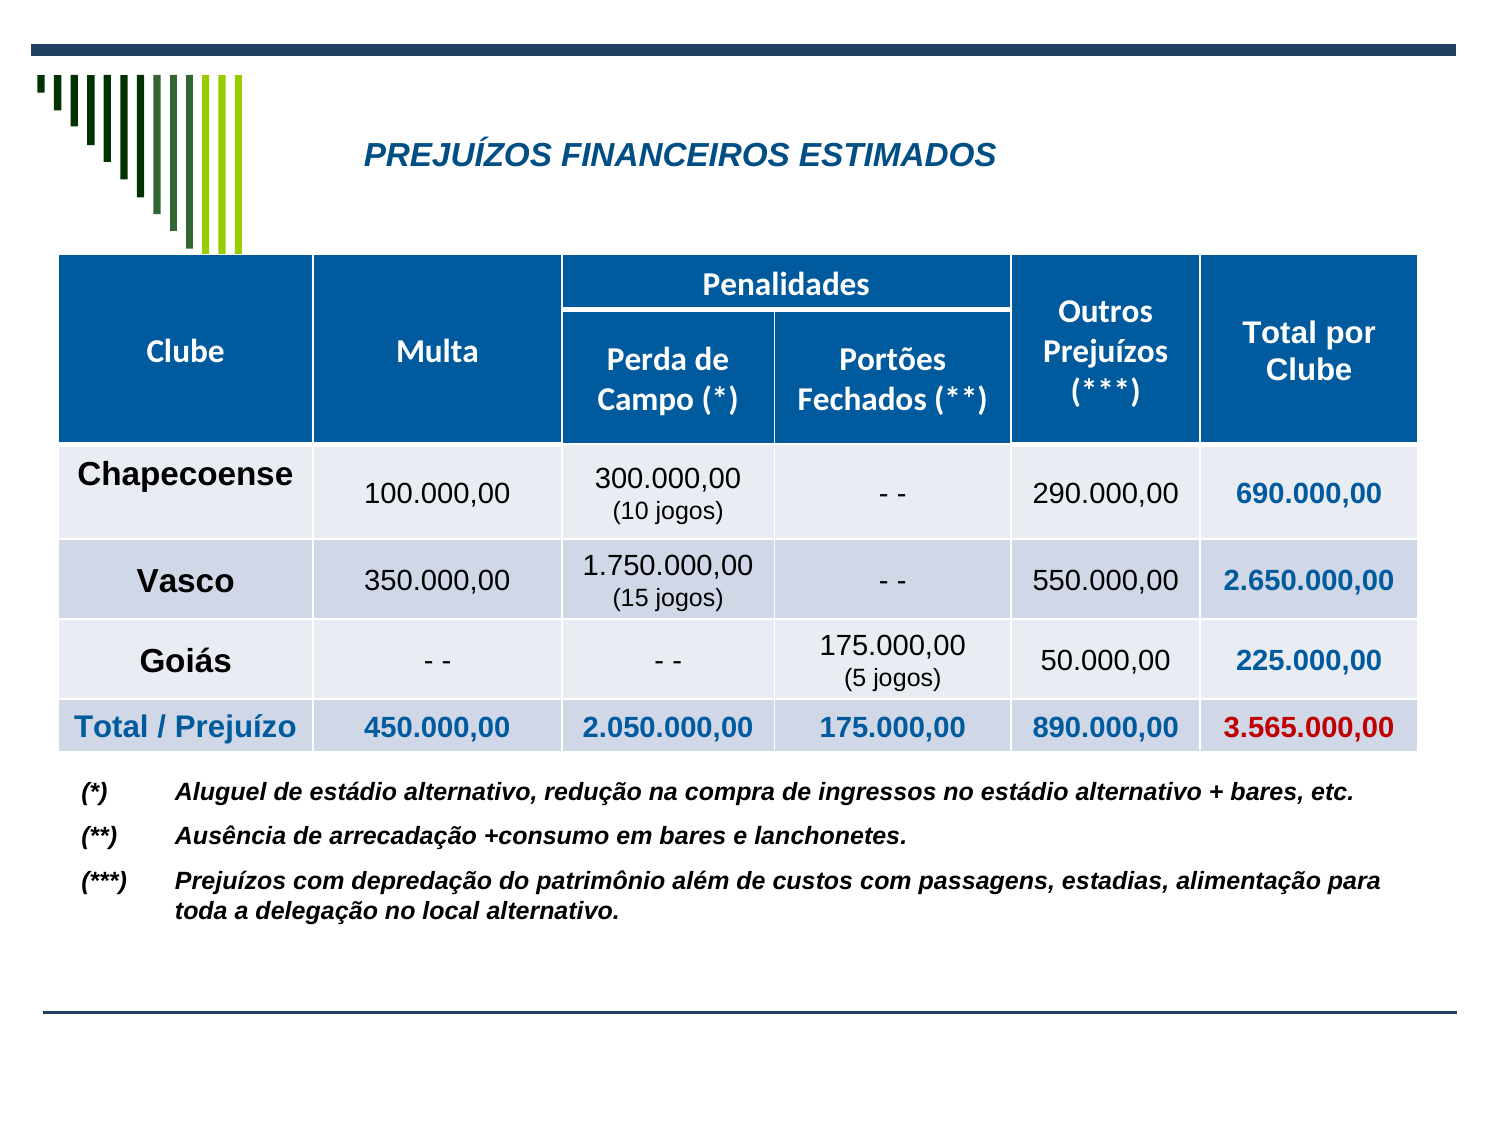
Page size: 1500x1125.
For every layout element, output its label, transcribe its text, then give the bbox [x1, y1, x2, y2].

table_cell 2.050.000,00 [563, 700, 774, 751]
table_cell Chapecoense [59, 447, 312, 538]
table_cell 690.000,00 [1201, 447, 1417, 538]
table_cell 3.565.000,00 [1201, 700, 1417, 751]
table_cell - - [563, 620, 774, 698]
table_cell 450.000,00 [314, 700, 561, 751]
table_cell Portões Fechados (**) [775, 312, 1010, 443]
table_cell 225.000,00 [1201, 620, 1417, 698]
table_header Total por Clube [1201, 255, 1417, 442]
table_header Multa [314, 255, 561, 442]
table_header Outros Prejuízos (***) [1012, 255, 1199, 442]
table_cell - - [314, 620, 561, 698]
table_cell 175.000,00 (5 jogos) [775, 620, 1010, 698]
table_cell - - [775, 445, 1010, 538]
table_cell 175.000,00 [775, 700, 1010, 751]
table_cell 1.750.000,00 (15 jogos) [563, 540, 774, 618]
table_cell 50.000,00 [1012, 620, 1199, 698]
table_cell 890.000,00 [1012, 700, 1199, 751]
table_header Penalidades [563, 255, 1010, 307]
table_cell 300.000,00 (10 jogos) [563, 445, 774, 538]
title PREJUÍZOS FINANCEIROS ESTIMADOS [274, 94, 1425, 213]
list (*) Aluguel de estádio alternativo, redução na compra de ingressos no estádio alternativo + bares, etc. (**) Ausência de arrecadação +consumo em bares e lanchonetes. (***) Prejuízos com depredação do patrimônio além de custos com passagens, estadias, alimentação para toda a delegação no local alternativo. [66, 767, 1406, 993]
table_cell Goiás [59, 620, 312, 698]
table_cell 550.000,00 [1012, 540, 1199, 618]
table_cell Perda de Campo (*) [563, 312, 774, 443]
table_cell 350.000,00 [314, 540, 561, 618]
table_header Clube [59, 255, 312, 442]
table_cell - - [775, 540, 1010, 618]
table_cell 290.000,00 [1012, 447, 1199, 538]
table_cell Vasco [59, 540, 312, 618]
table_cell 2.650.000,00 [1201, 540, 1417, 618]
table_cell 100.000,00 [314, 447, 561, 538]
table_cell Total / Prejuízo [59, 700, 312, 751]
